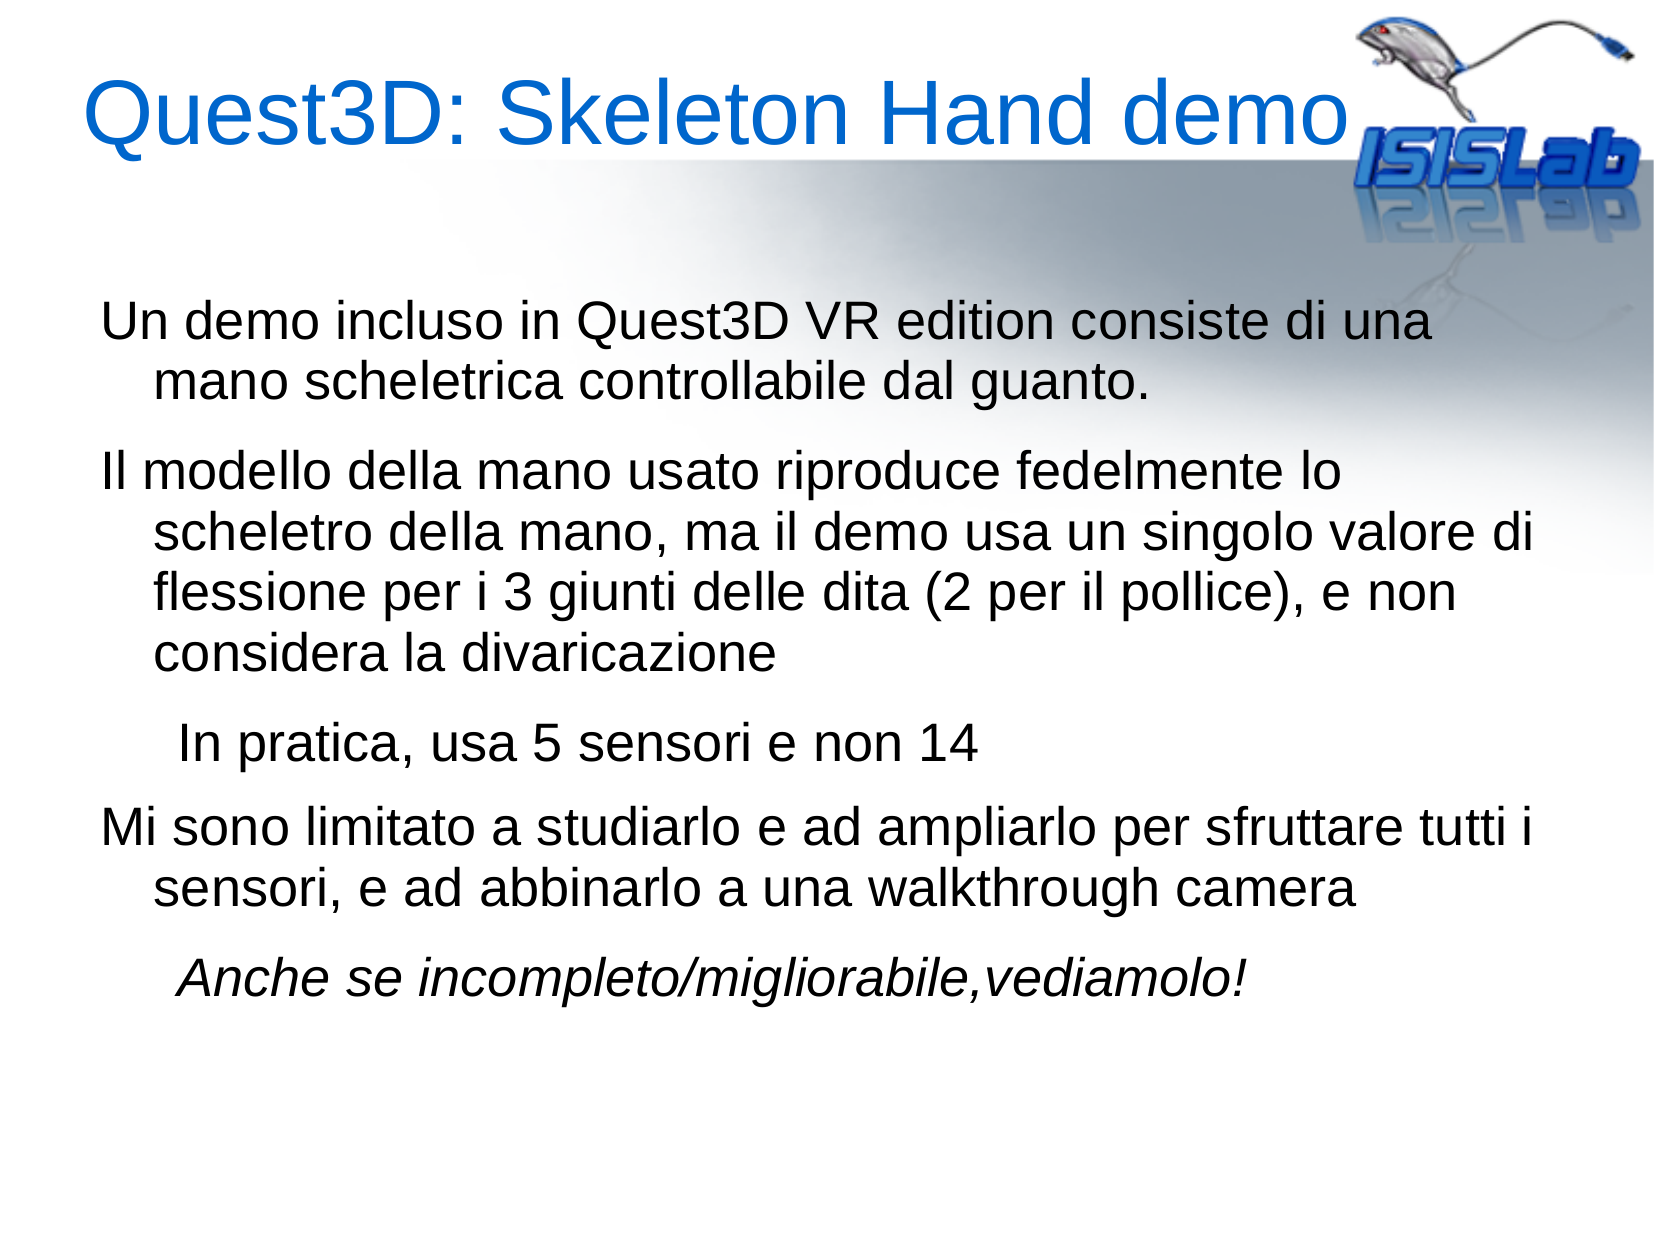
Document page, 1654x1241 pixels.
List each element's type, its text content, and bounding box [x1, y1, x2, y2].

title Quest3D: Skeleton Hand demo [82, 49, 1571, 178]
picture [0, 0, 1654, 1241]
list Un demo incluso in Quest3D VR edition consiste di una mano scheletrica controllabile dal guanto. Il modello della mano usato riproduce fedelmente lo scheletro della mano, ma il demo usa un singolo valore di flessione per i 3 giunti delle dita (2 per il pollice), e non considera la divaricazione In pratica, usa 5 sensori e non 14 Mi sono limitato a studiarlo e ad ampliarlo per sfruttare tutti i sensori, e ad abbinarlo a una walkthrough camera Anche se incompleto/migliorabile,vediamolo! [82, 290, 1571, 1094]
